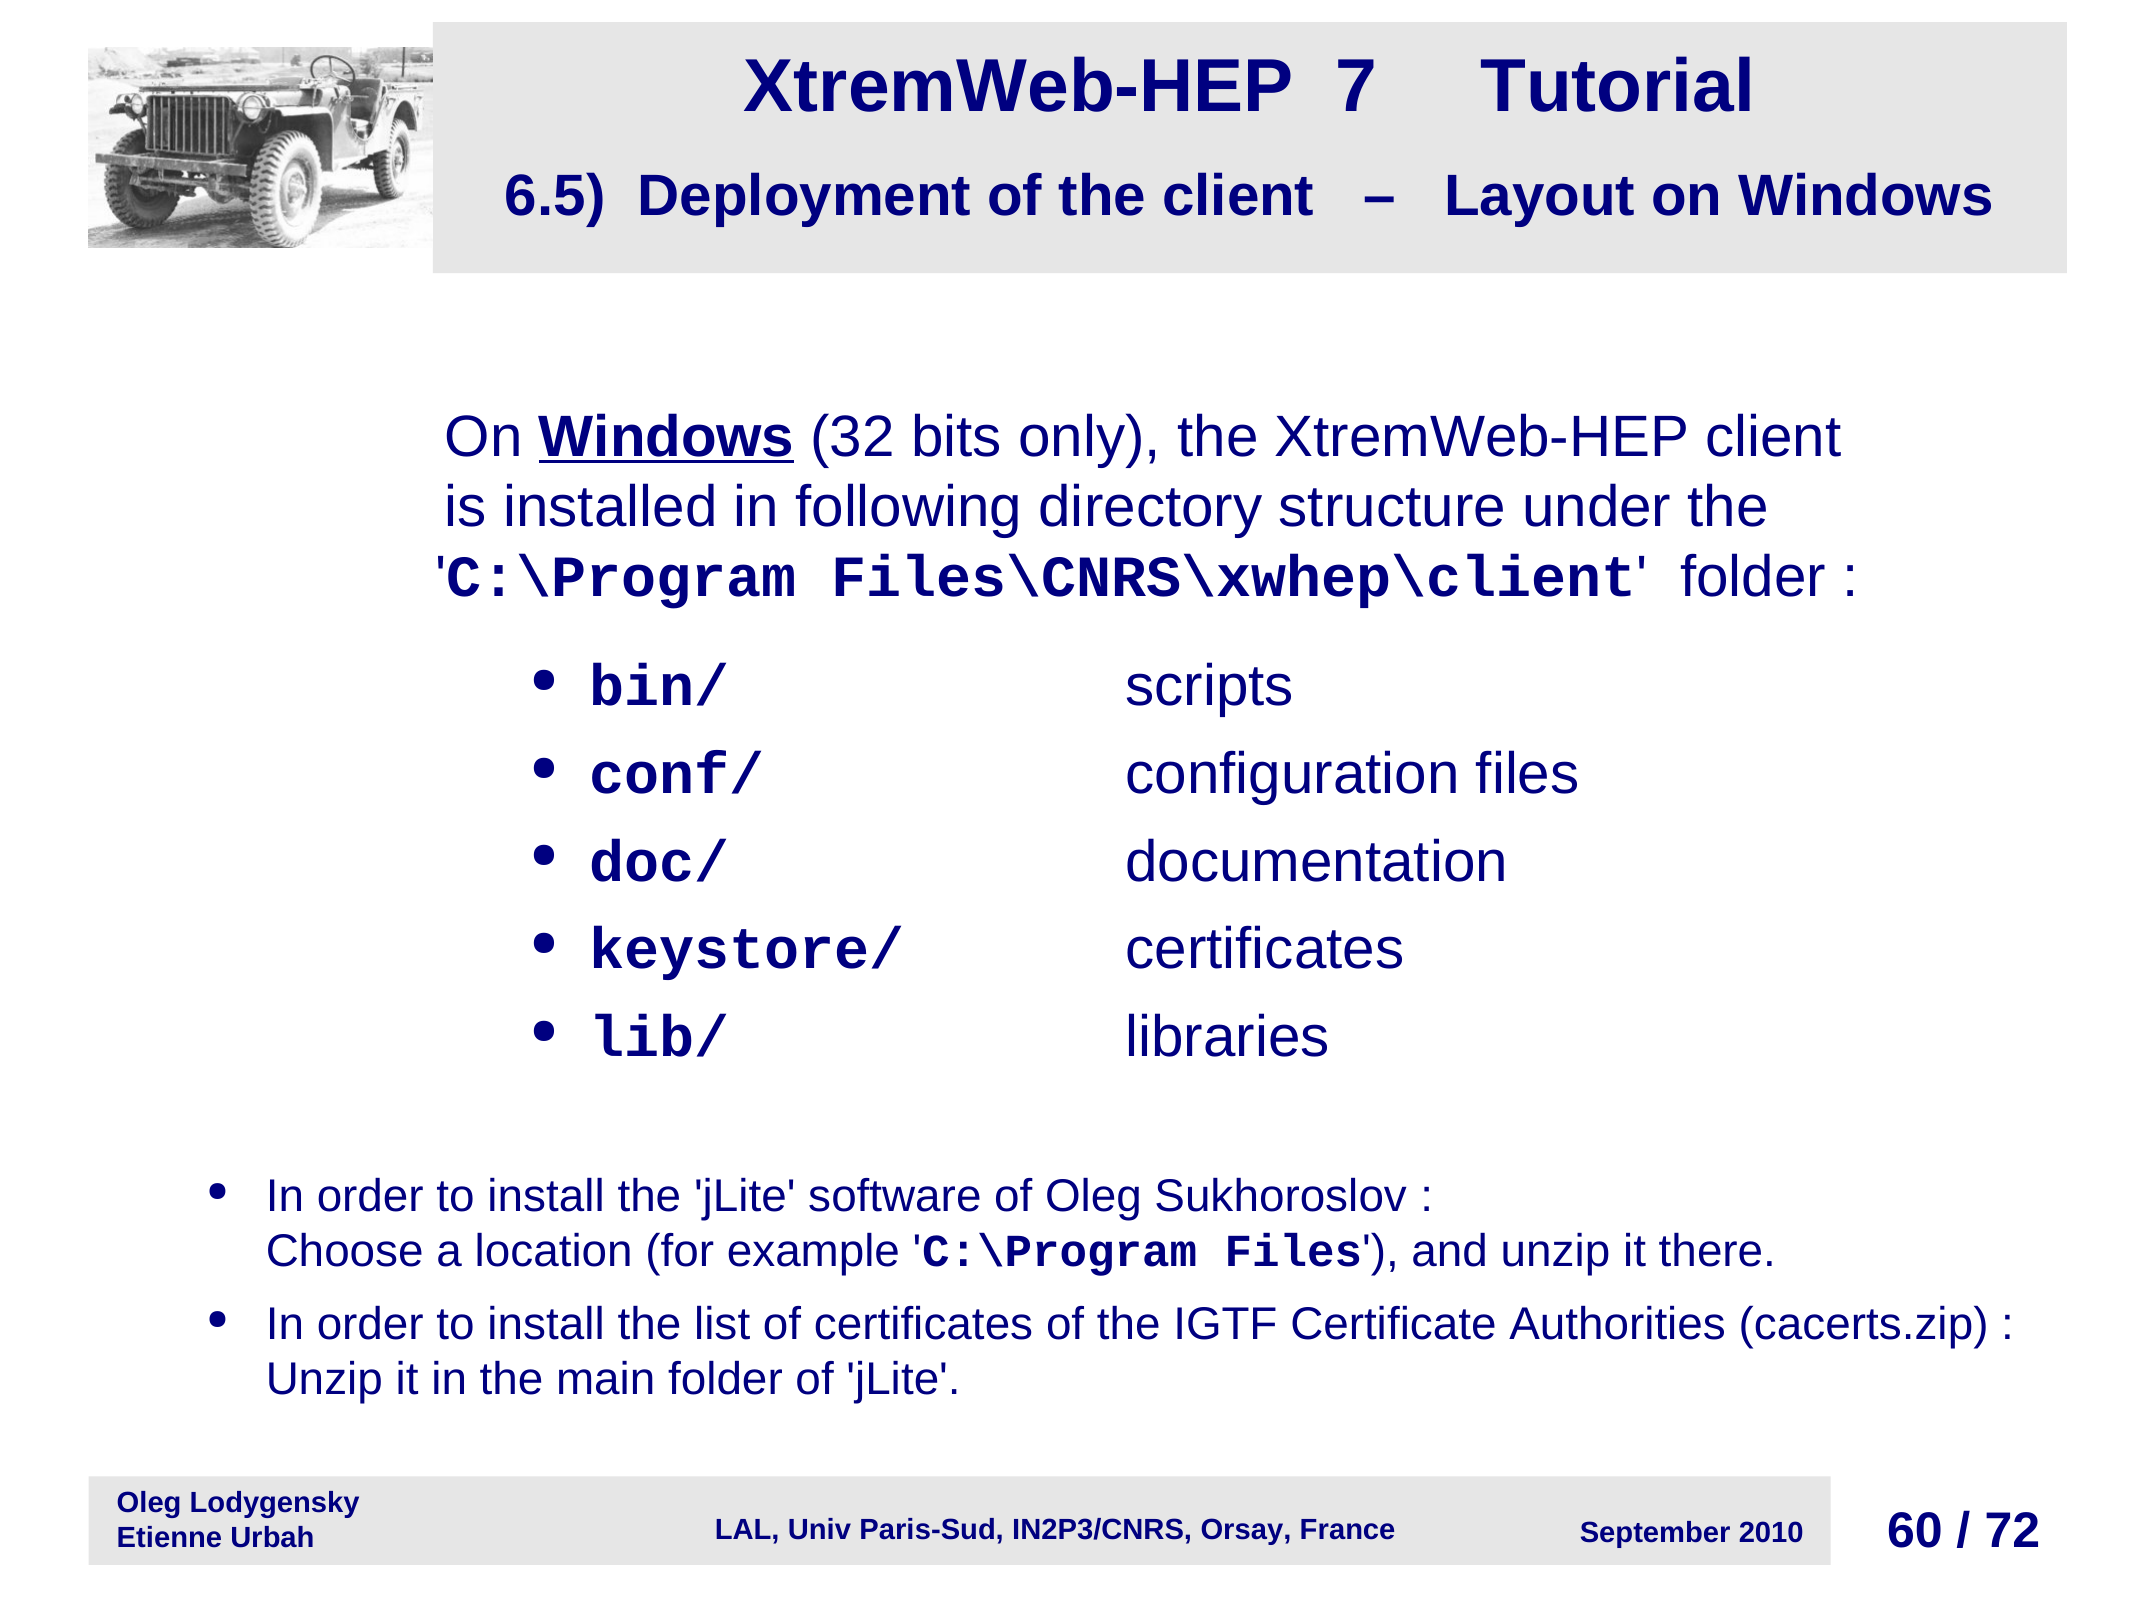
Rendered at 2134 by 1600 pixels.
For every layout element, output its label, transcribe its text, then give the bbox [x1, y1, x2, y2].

text_box On Windows (32 bits only), the XtremWeb-HEP client is installed in following directory structure under the 'C:\Program Files\CNRS\xwhep\client' folder : [435, 398, 1905, 628]
text_box scripts configuration files documentation certificates libraries [1116, 628, 1870, 1019]
title 6.5) Deployment of the client – Layout on Windows [442, 118, 2067, 266]
text_box In order to install the 'jLite' software of Oleg Sukhoroslov : Choose a location (for example 'C:\Program Files'), and unzip it there. In order to install the list of certificates of the IGTF Certificate Authorities (cacerts.zip) : Unzip it in the main folder of 'jLite'. [191, 1150, 2038, 1419]
text_box bin/ conf/ doc/ keystore/ lib/ [520, 628, 914, 1069]
picture [88, 47, 433, 248]
